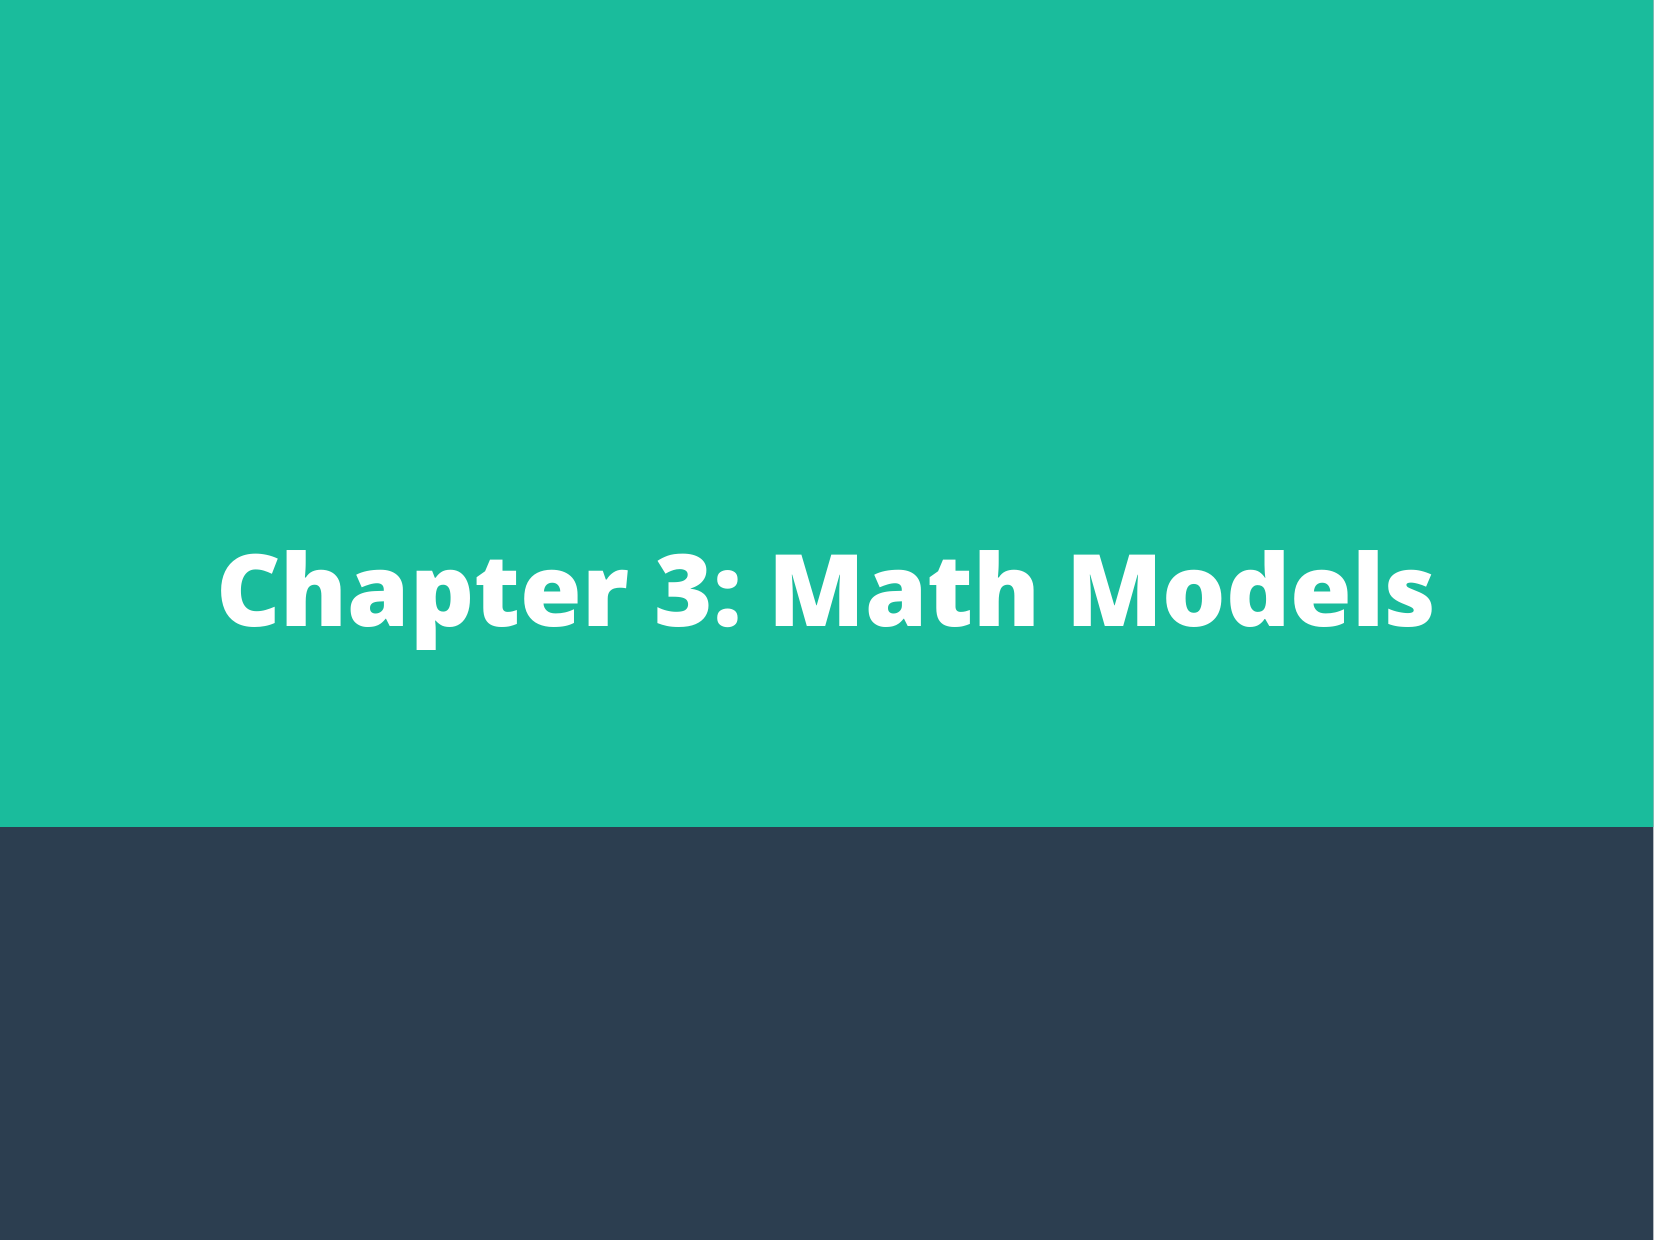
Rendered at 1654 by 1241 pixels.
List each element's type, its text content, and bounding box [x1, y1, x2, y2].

title Chapter 3: Math Models [59, 330, 1595, 778]
